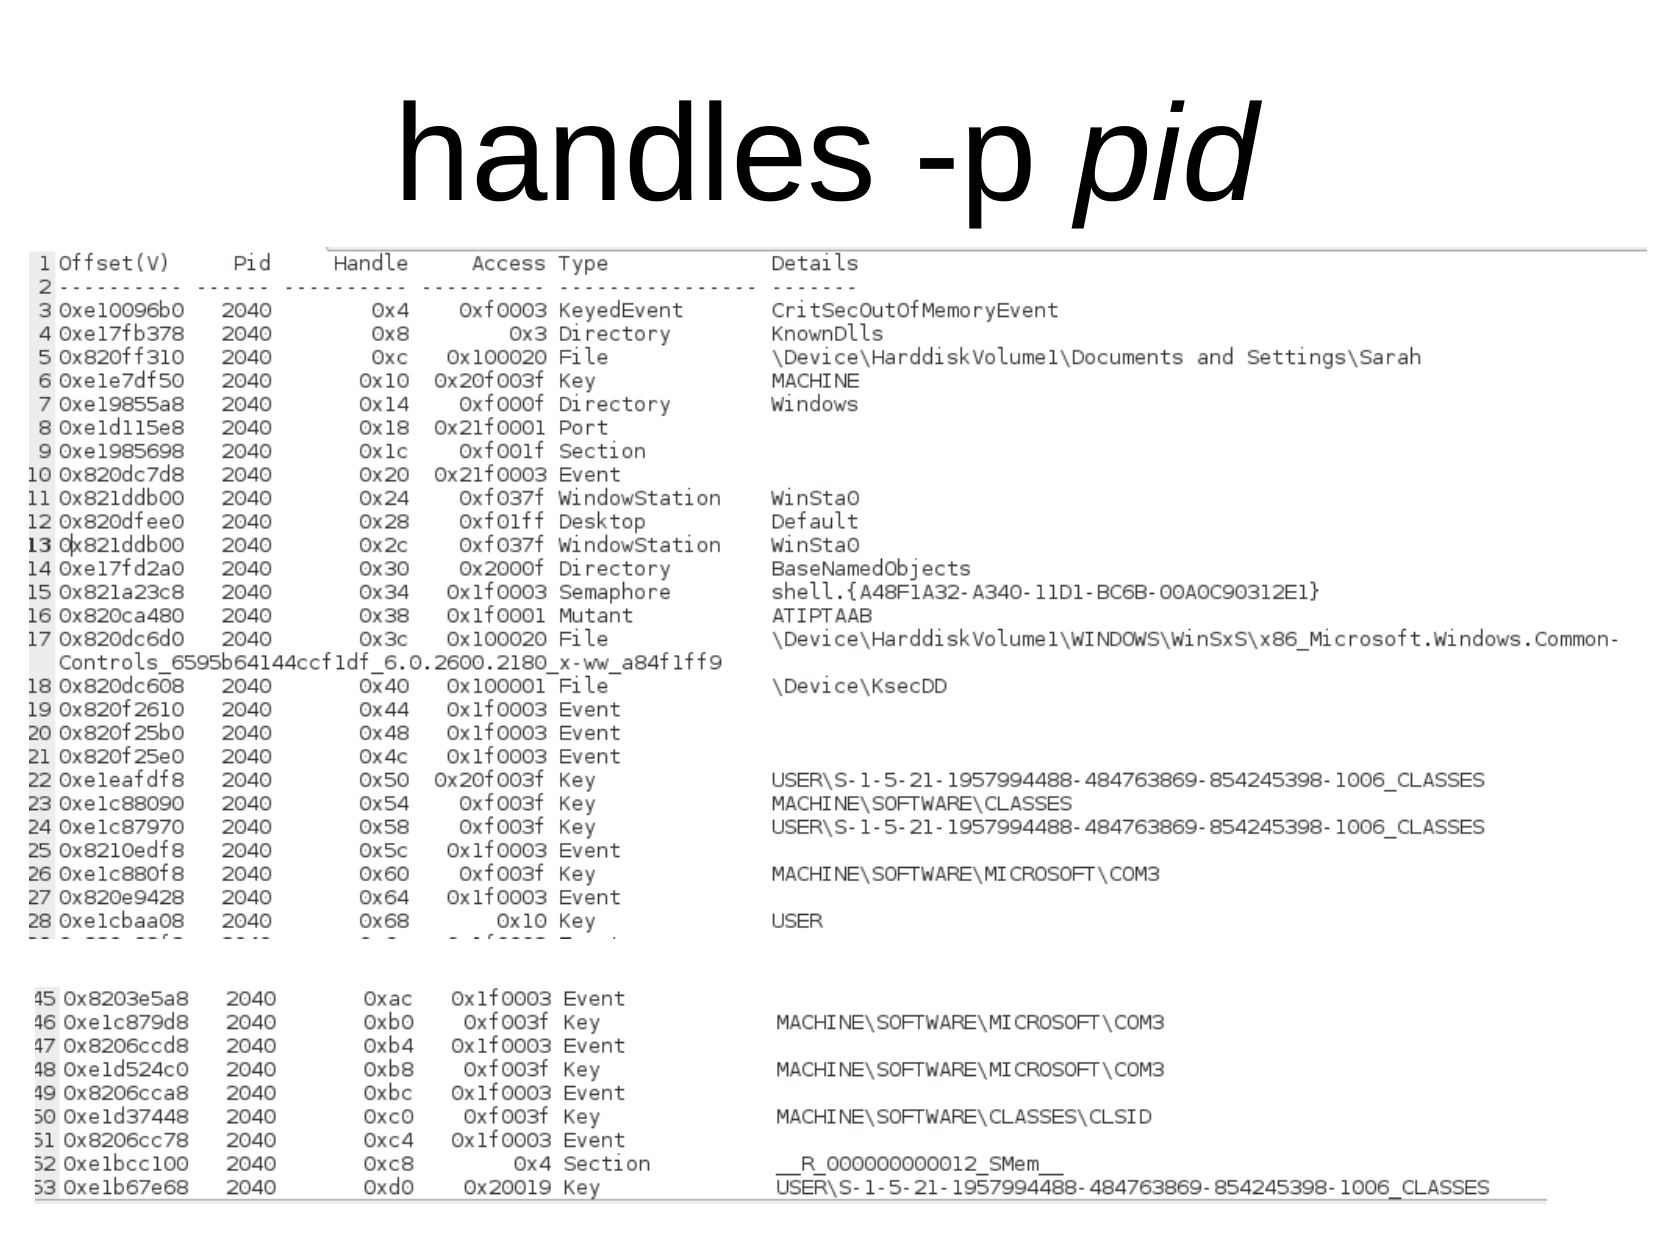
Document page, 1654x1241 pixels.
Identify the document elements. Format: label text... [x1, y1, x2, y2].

picture [35, 987, 1547, 1204]
title handles -p pid [82, 49, 1571, 247]
picture [29, 247, 1647, 939]
